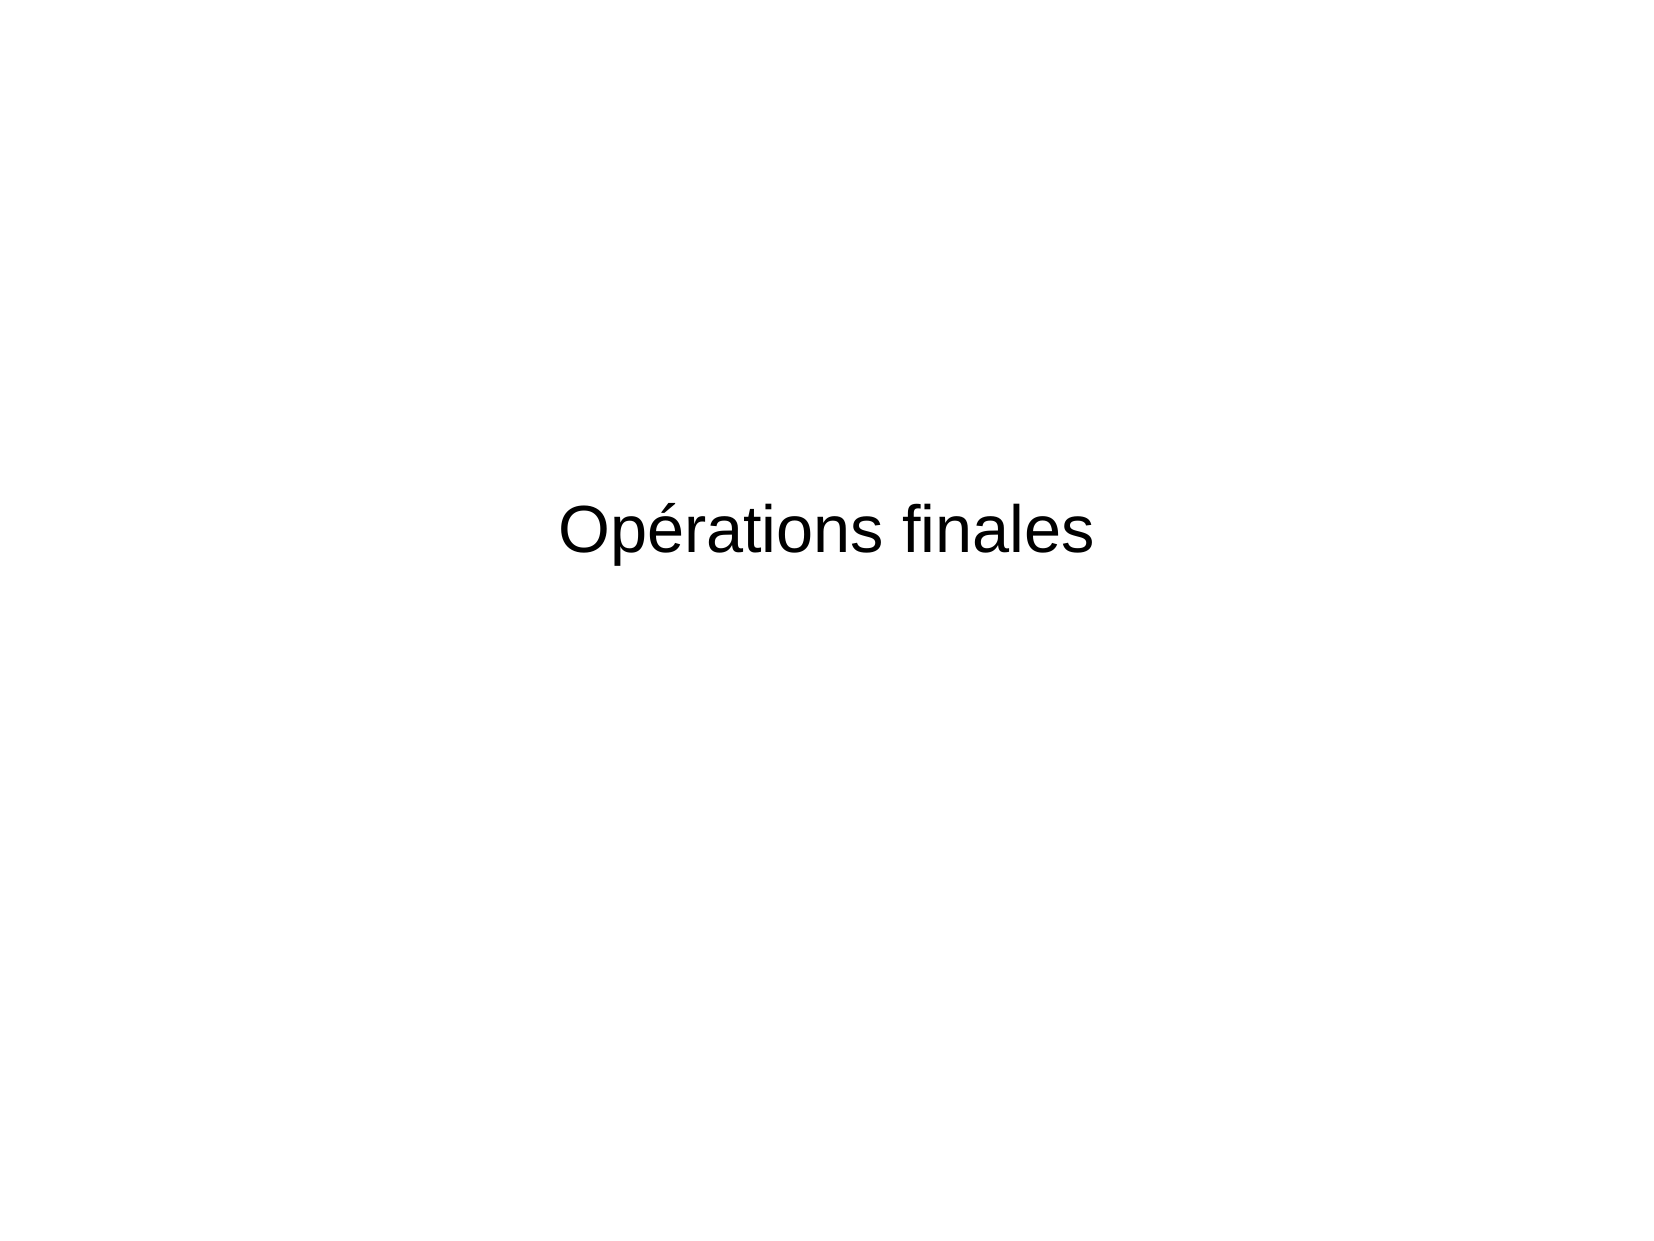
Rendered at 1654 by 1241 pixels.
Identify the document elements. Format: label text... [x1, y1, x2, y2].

subtitle Opérations finales [82, 49, 1571, 1010]
